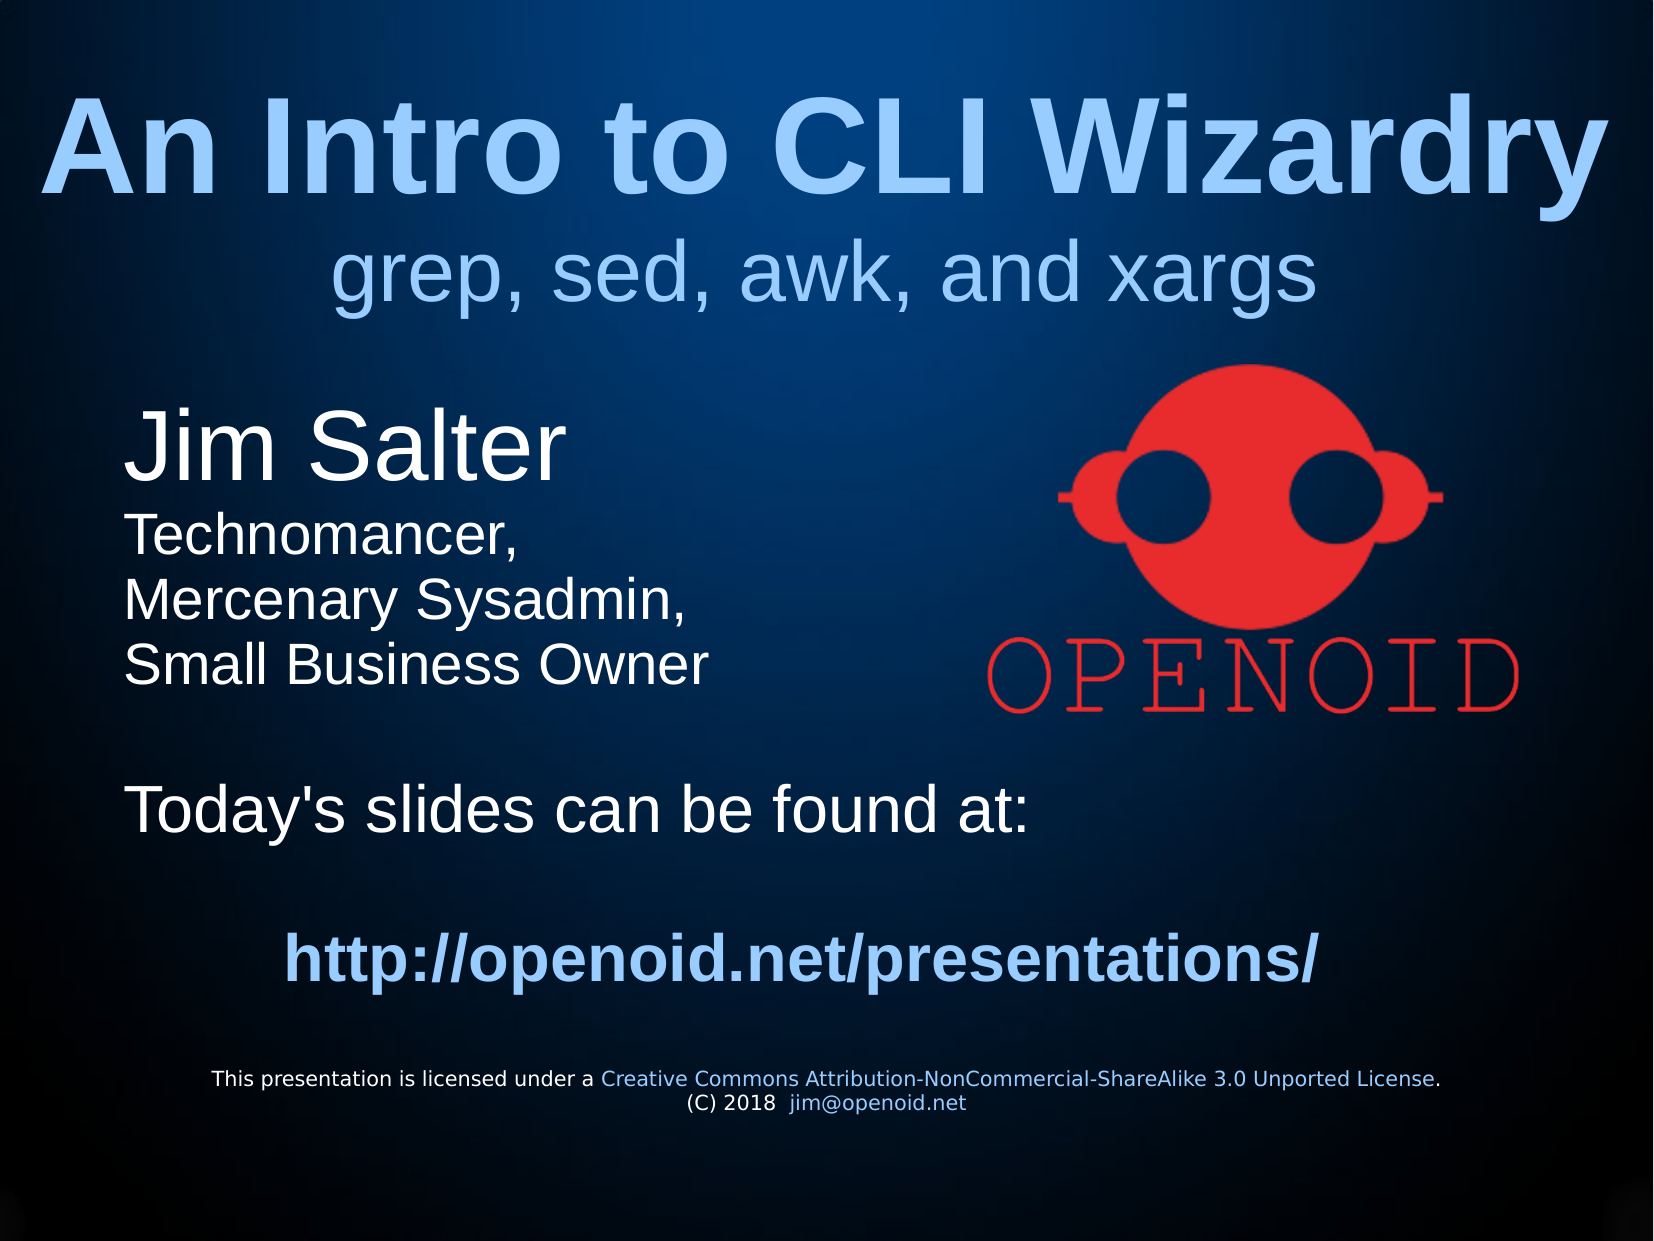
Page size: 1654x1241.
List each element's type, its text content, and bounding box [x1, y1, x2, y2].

text_box Jim Salter Technomancer, Mercenary Sysadmin, Small Business Owner Today's slides can be found at: http://openoid.net/presentations/ [123, 375, 1482, 1011]
picture [0, 0, 1654, 1241]
title An Intro to CLI Wizardry grep, sed, awk, and xargs [0, 69, 1651, 320]
subtitle This presentation is licensed under a Creative Commons Attribution-NonCommercial-ShareAlike 3.0 Unported License. (C) 2018 jim@openoid.net [147, 370, 975, 375]
subtitle This presentation is licensed under a Creative Commons Attribution-NonCommercial-ShareAlike 3.0 Unported License. (C) 2018 jim@openoid.net [147, 721, 1506, 1141]
